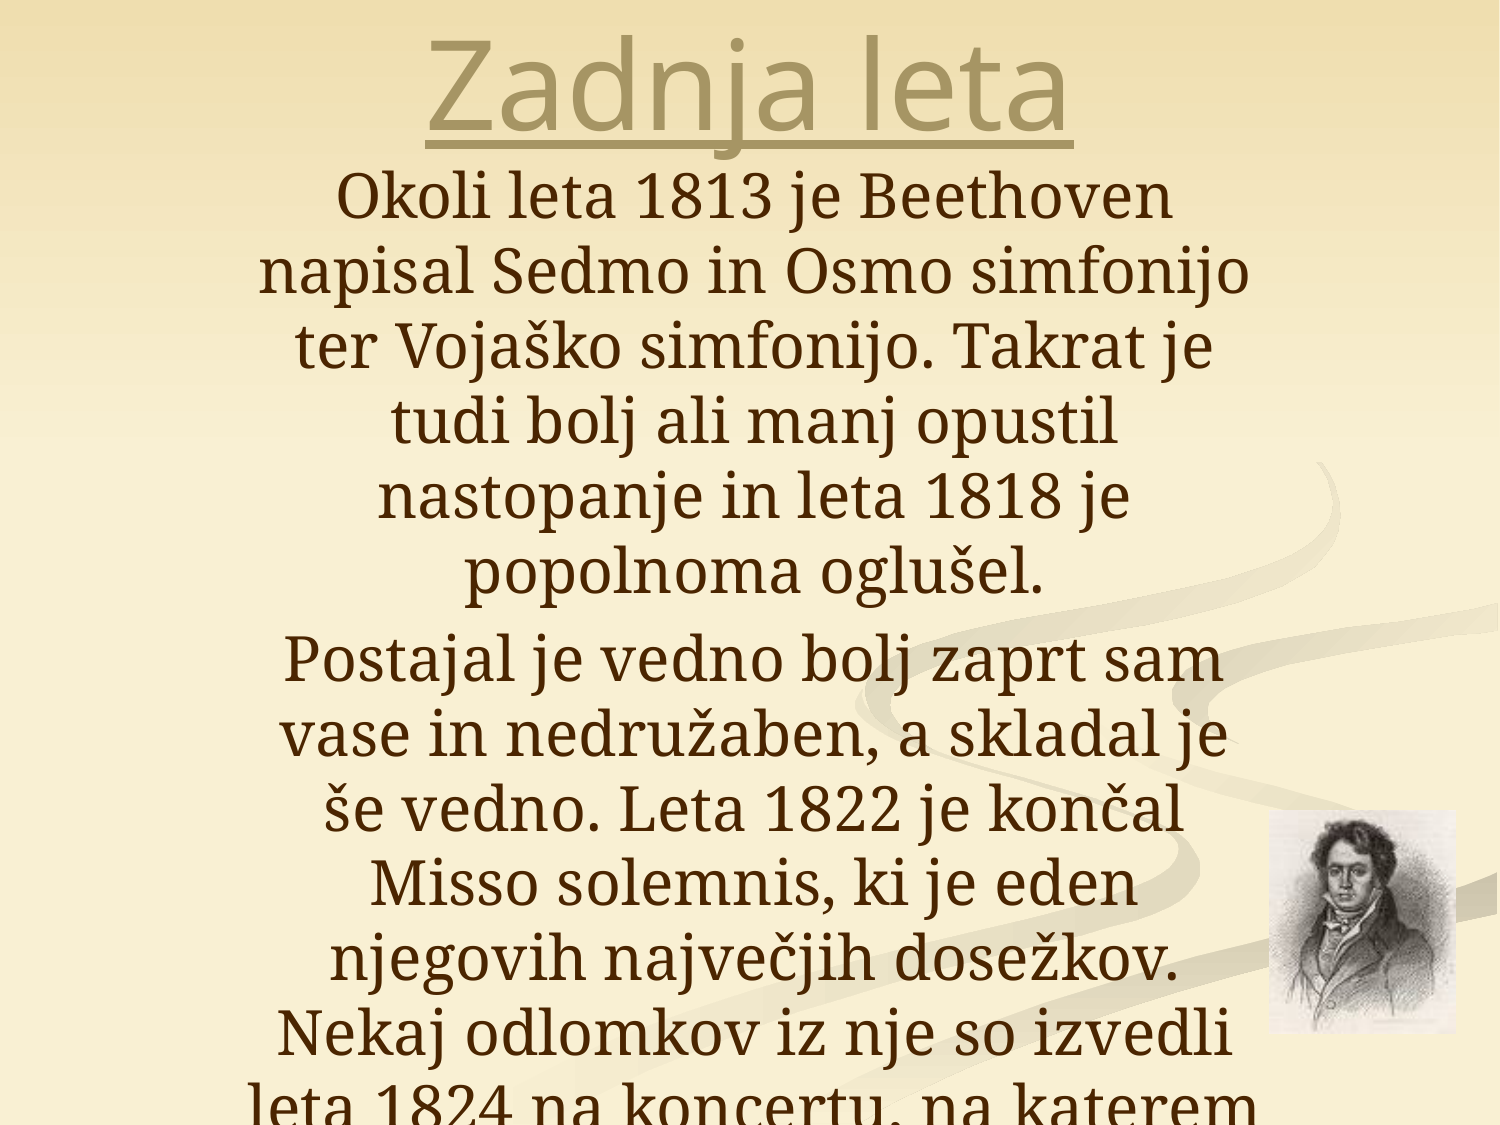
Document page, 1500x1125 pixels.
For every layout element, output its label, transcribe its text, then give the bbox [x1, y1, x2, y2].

picture [1269, 810, 1456, 1034]
subtitle Okoli leta 1813 je Beethoven napisal Sedmo in Osmo simfonijo ter Vojaško simfonijo. Takrat je tudi bolj ali manj opustil nastopanje in leta 1818 je popolnoma oglušel. Postajal je vedno bolj zaprt sam vase in nedružaben, a skladal je še vedno. Leta 1822 je končal Misso solemnis, ki je eden njegovih največjih dosežkov. Nekaj odlomkov iz nje so izvedli leta 1824 na koncertu, na katerem so tudi prvič uprizorili Deveto simfonijo. [230, 148, 1281, 953]
title Zadnja leta [112, 0, 1388, 202]
